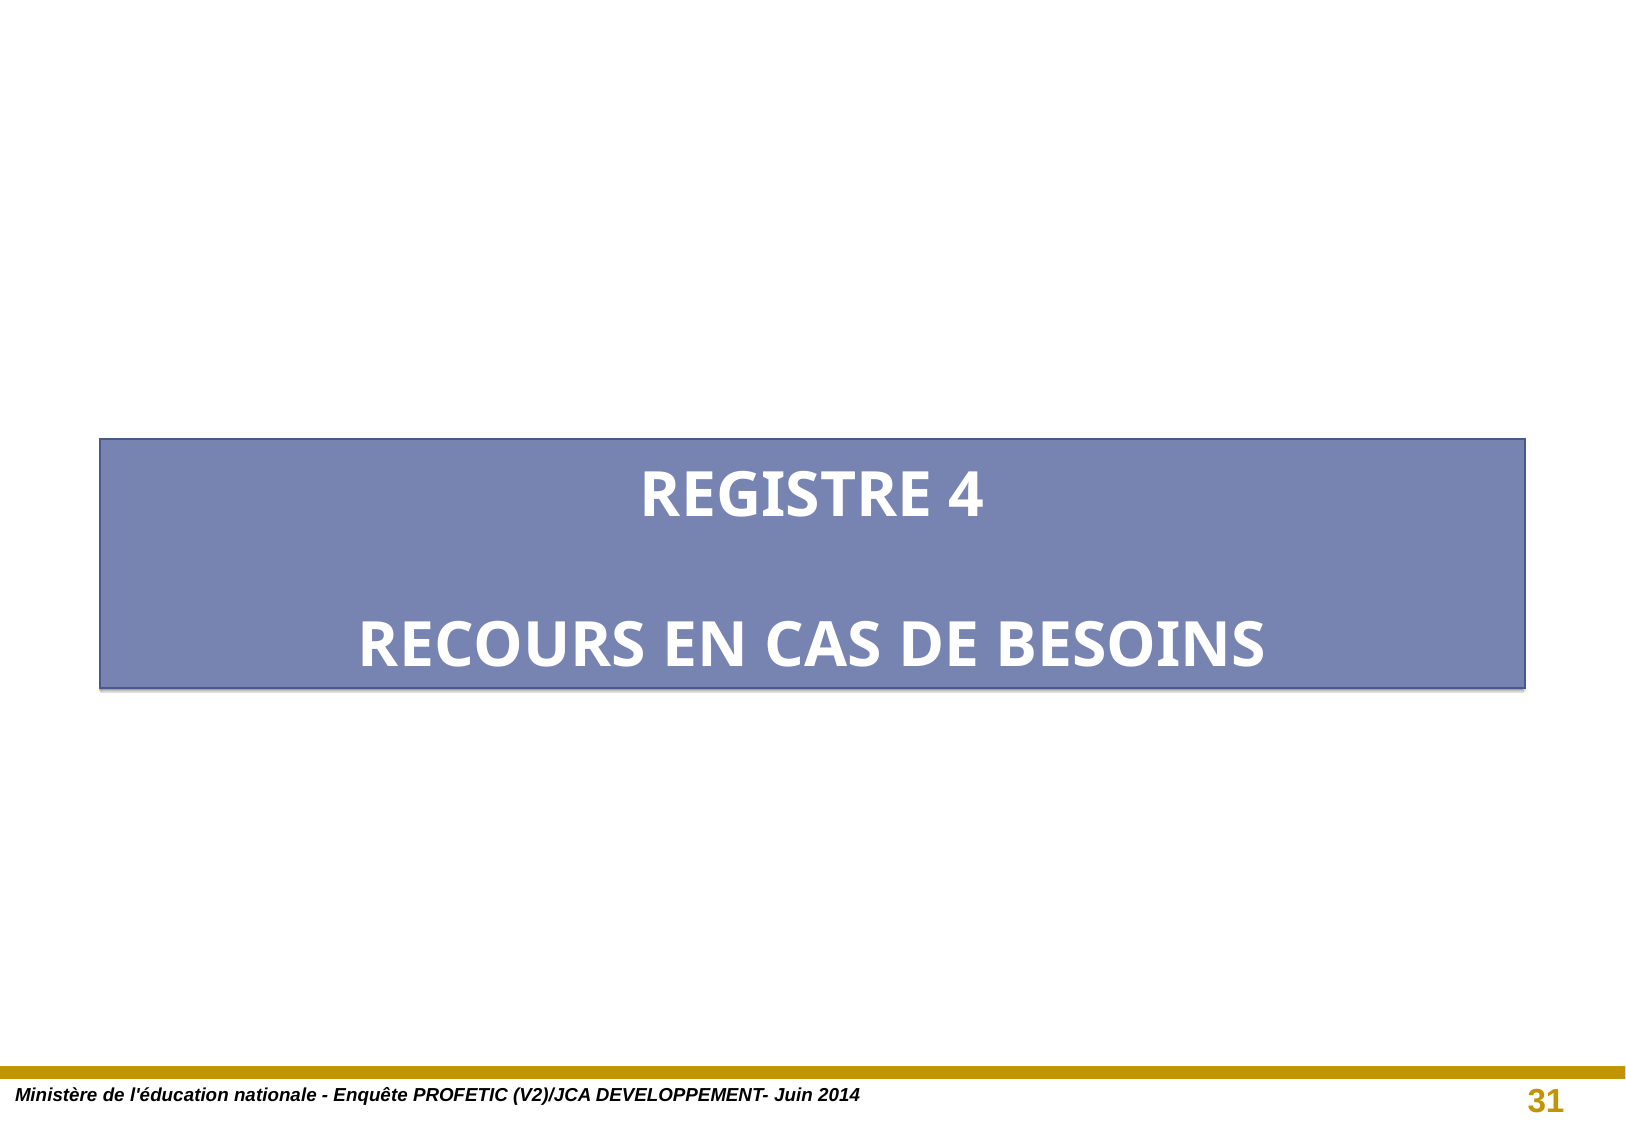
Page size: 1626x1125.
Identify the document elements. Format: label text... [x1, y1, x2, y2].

text_box 31 [1512, 1071, 1625, 1125]
text_box Ministère de l'éducation nationale - Enquête PROFETIC (V2)/JCA DEVELOPPEMENT- Juin 2014 [0, 1074, 1501, 1125]
title REGISTRE 4 Recours en cas de besoins [99, 439, 1525, 688]
